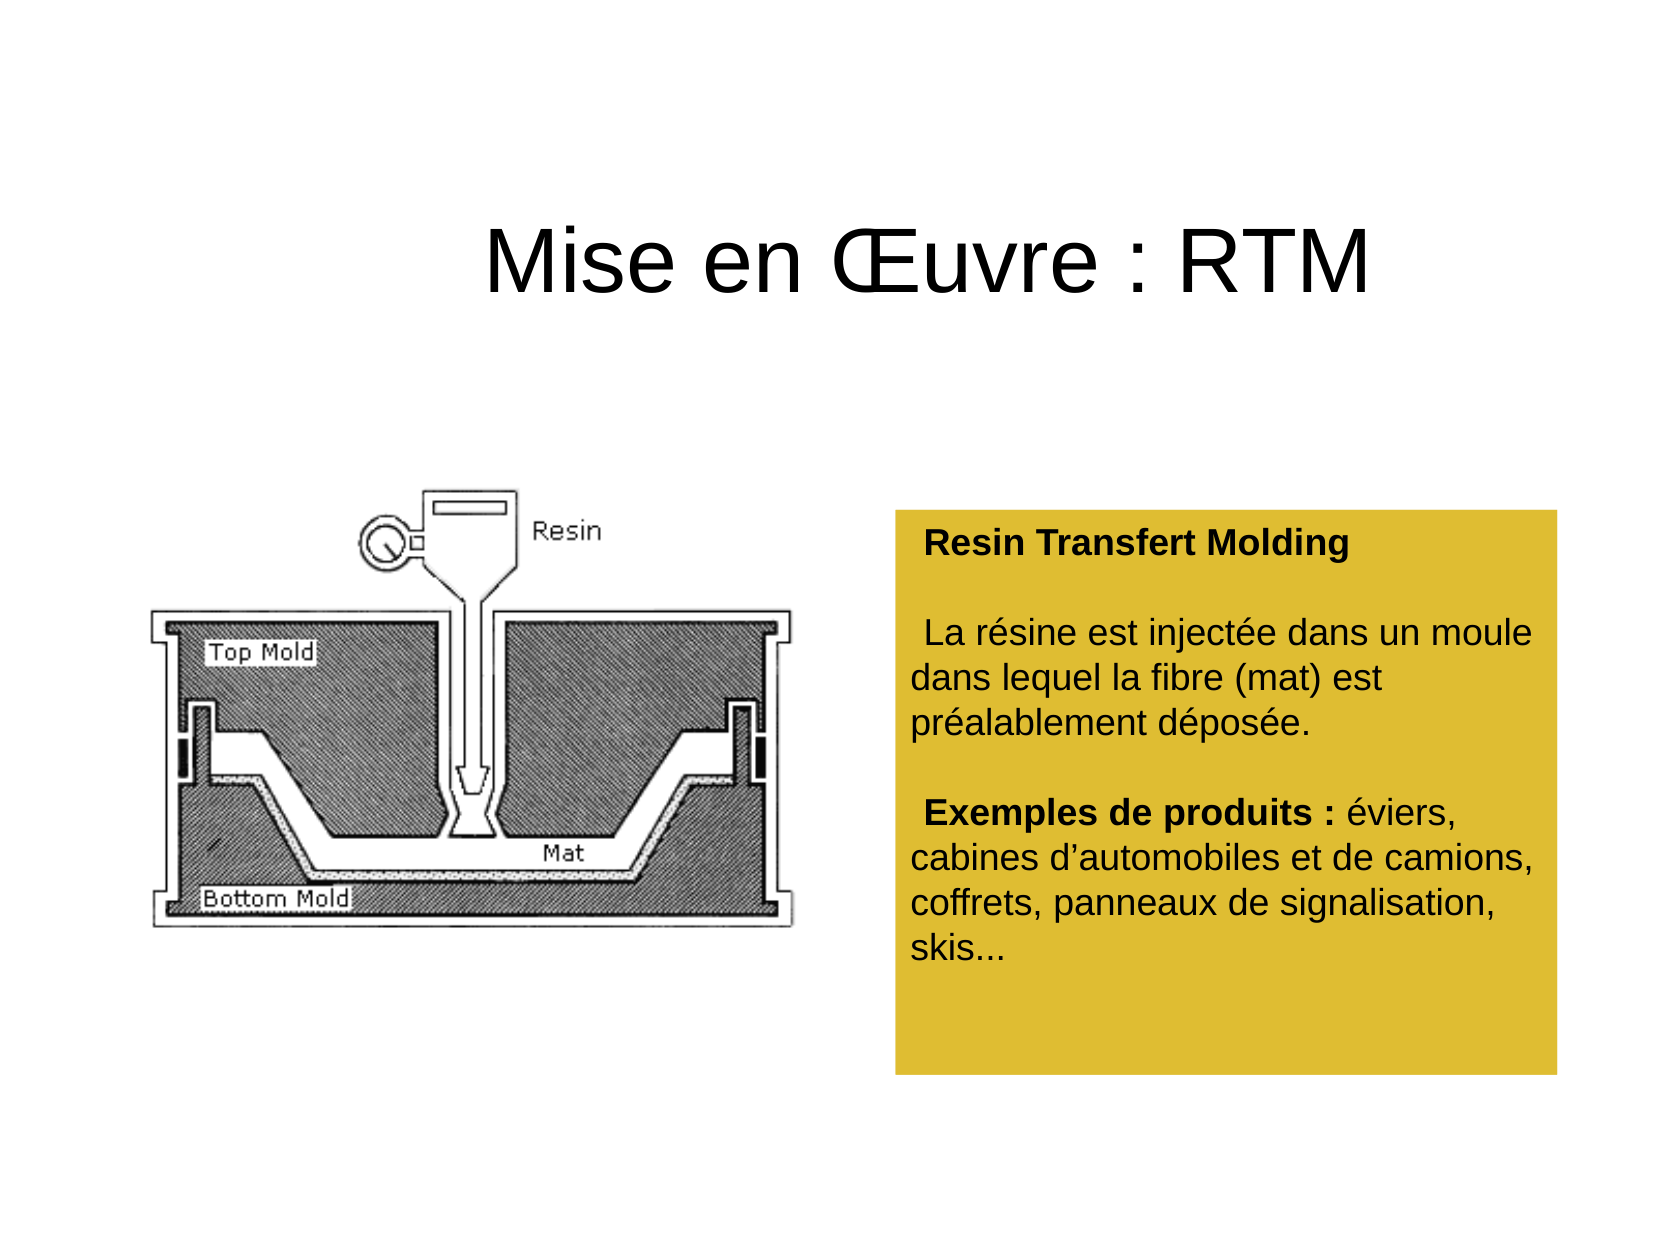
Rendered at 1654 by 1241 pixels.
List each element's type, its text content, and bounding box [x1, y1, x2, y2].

title Mise en Œuvre : RTM [208, 111, 1618, 319]
text_box Resin Transfert Molding La résine est injectée dans un moule dans lequel la fibre (mat) est préalablement déposée. Exemples de produits : éviers, cabines d’automobiles et de camions, coffrets, panneaux de signalisation, skis... [895, 509, 1558, 1075]
picture [137, 468, 812, 957]
